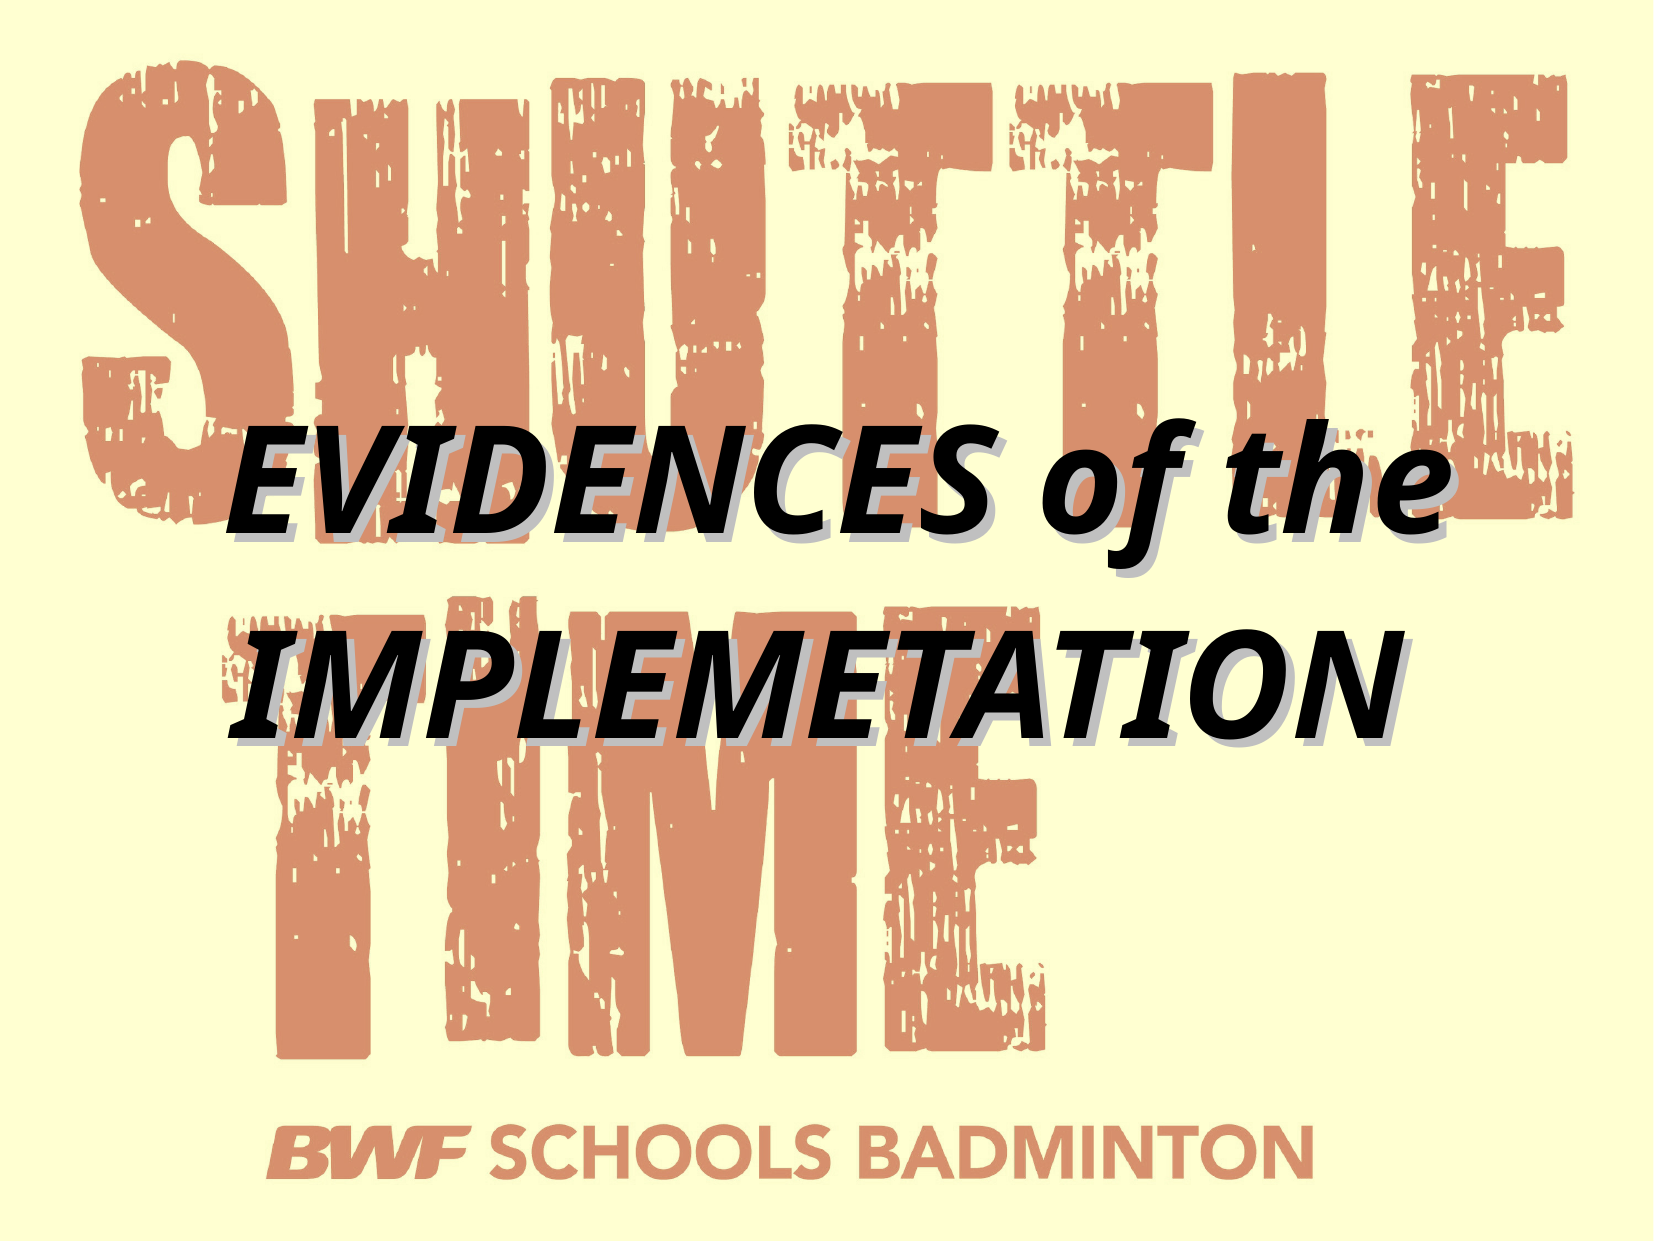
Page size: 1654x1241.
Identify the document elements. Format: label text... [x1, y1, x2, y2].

text_box EVIDENCES of the IMPLEMETATION [200, 366, 1477, 747]
picture [0, 0, 1654, 1241]
